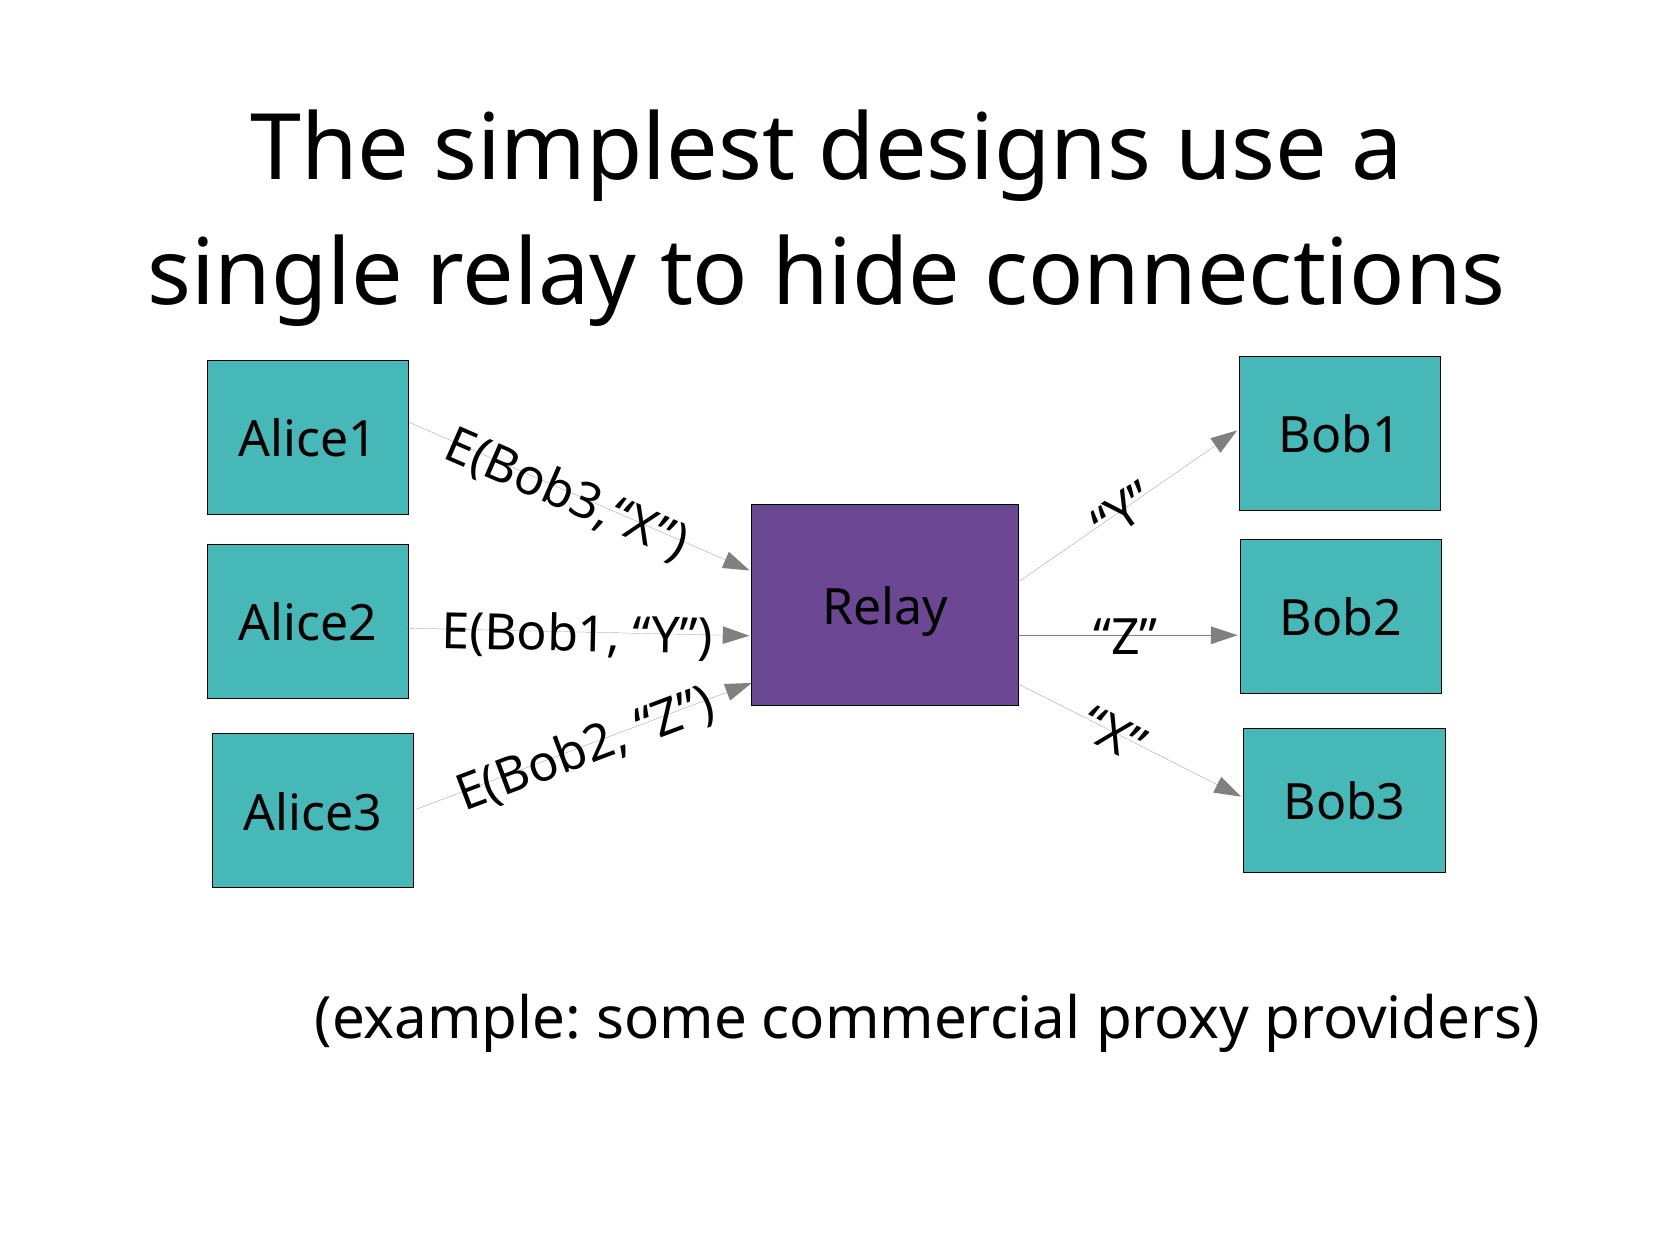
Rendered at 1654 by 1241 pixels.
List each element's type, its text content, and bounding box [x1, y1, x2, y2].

text_box Alice3 [212, 733, 414, 888]
text_box Alice1 [207, 360, 409, 515]
text_box Relay [751, 504, 1019, 706]
text_box Alice2 [207, 544, 409, 699]
title The simplest designs use a single relay to hide connections [121, 86, 1534, 327]
text_box Bob2 [1240, 539, 1442, 694]
text_box (example: some commercial proxy providers) [300, 968, 1439, 1051]
text_box Bob3 [1243, 728, 1446, 873]
text_box Bob1 [1239, 356, 1441, 511]
